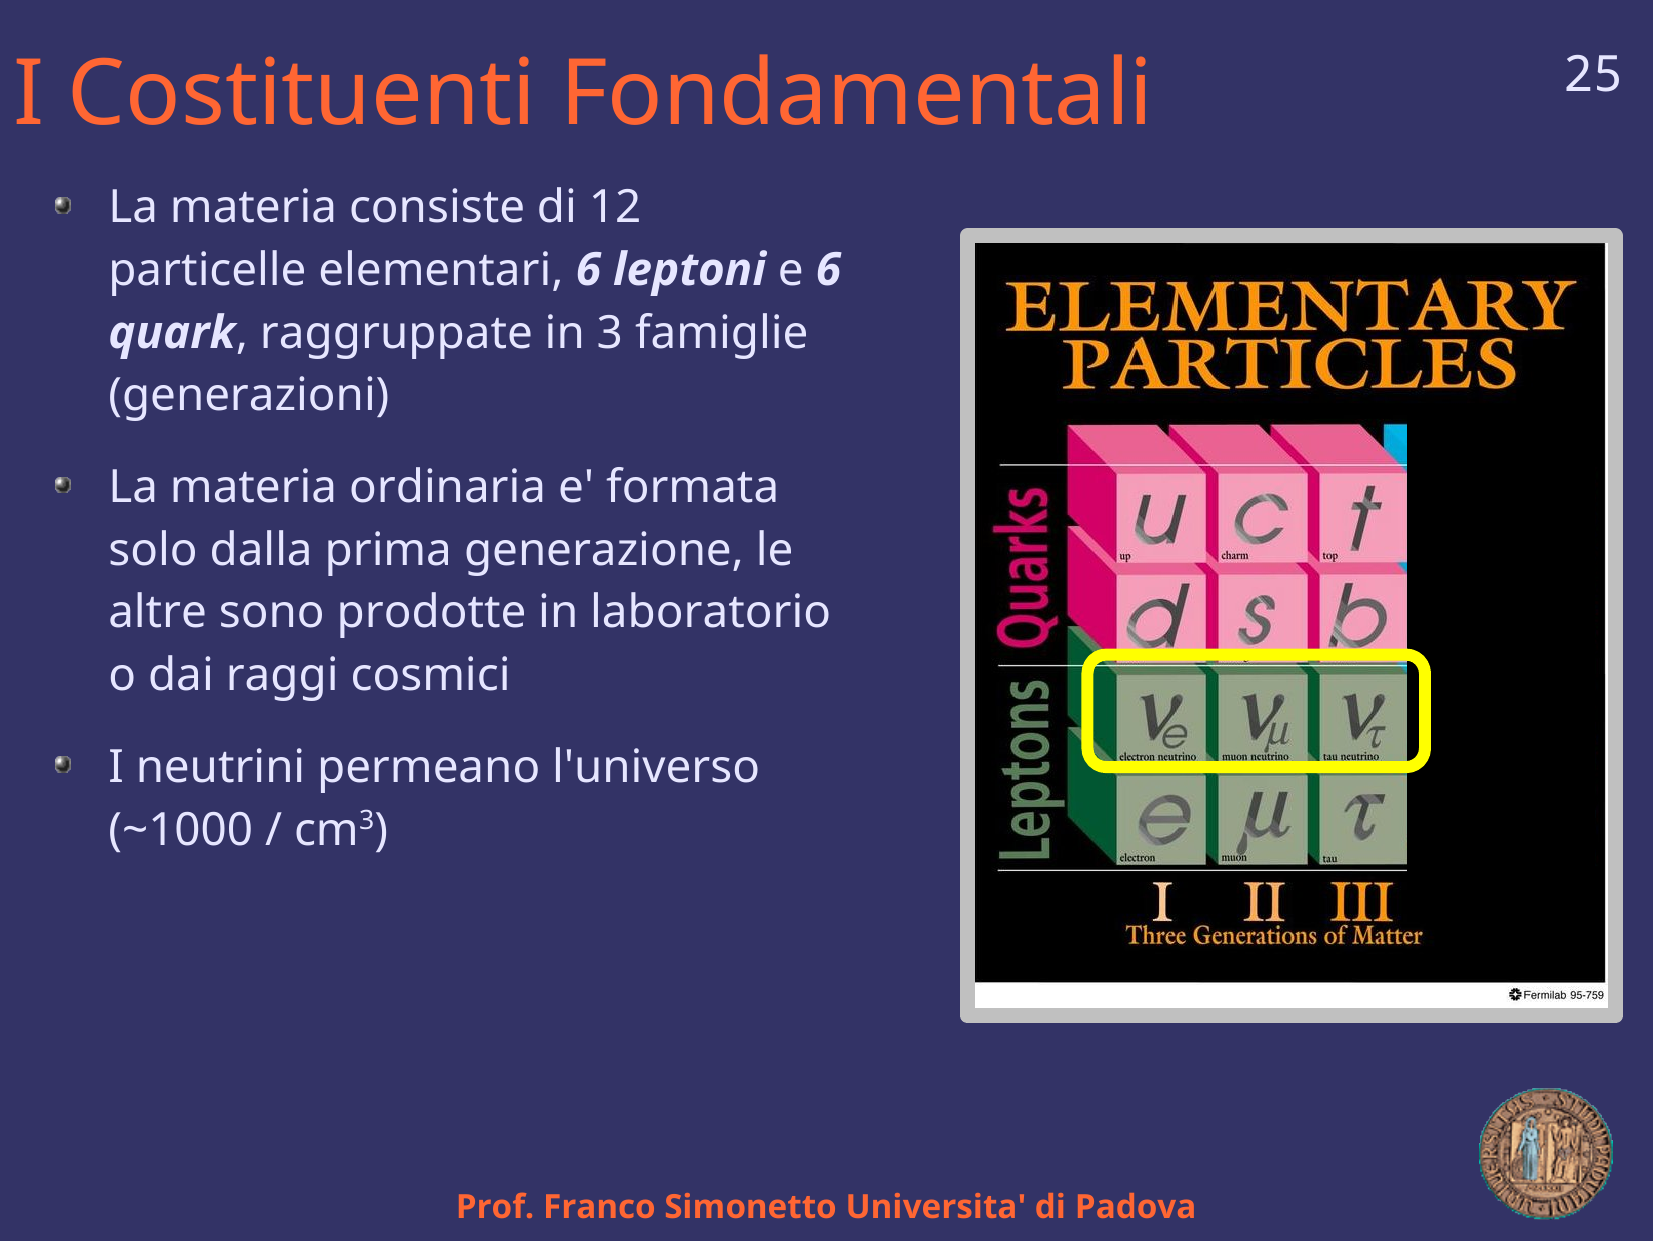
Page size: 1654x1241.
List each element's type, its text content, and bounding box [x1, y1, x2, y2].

picture [1479, 1087, 1613, 1221]
text_box [1407, 661, 1419, 760]
list La materia consiste di 12 particelle elementari, 6 leptoni e 6 quark, raggruppate in 3 famiglie (generazioni) La materia ordinaria e' formata solo dalla prima generazione, le altre sono prodotte in laboratorio o dai raggi cosmici I neutrini permeano l'universo (~1000 / cm3) [37, 173, 843, 993]
text_box [1407, 412, 1595, 901]
picture [975, 243, 1609, 1009]
title I Costituenti Fondamentali [5, 19, 1163, 159]
